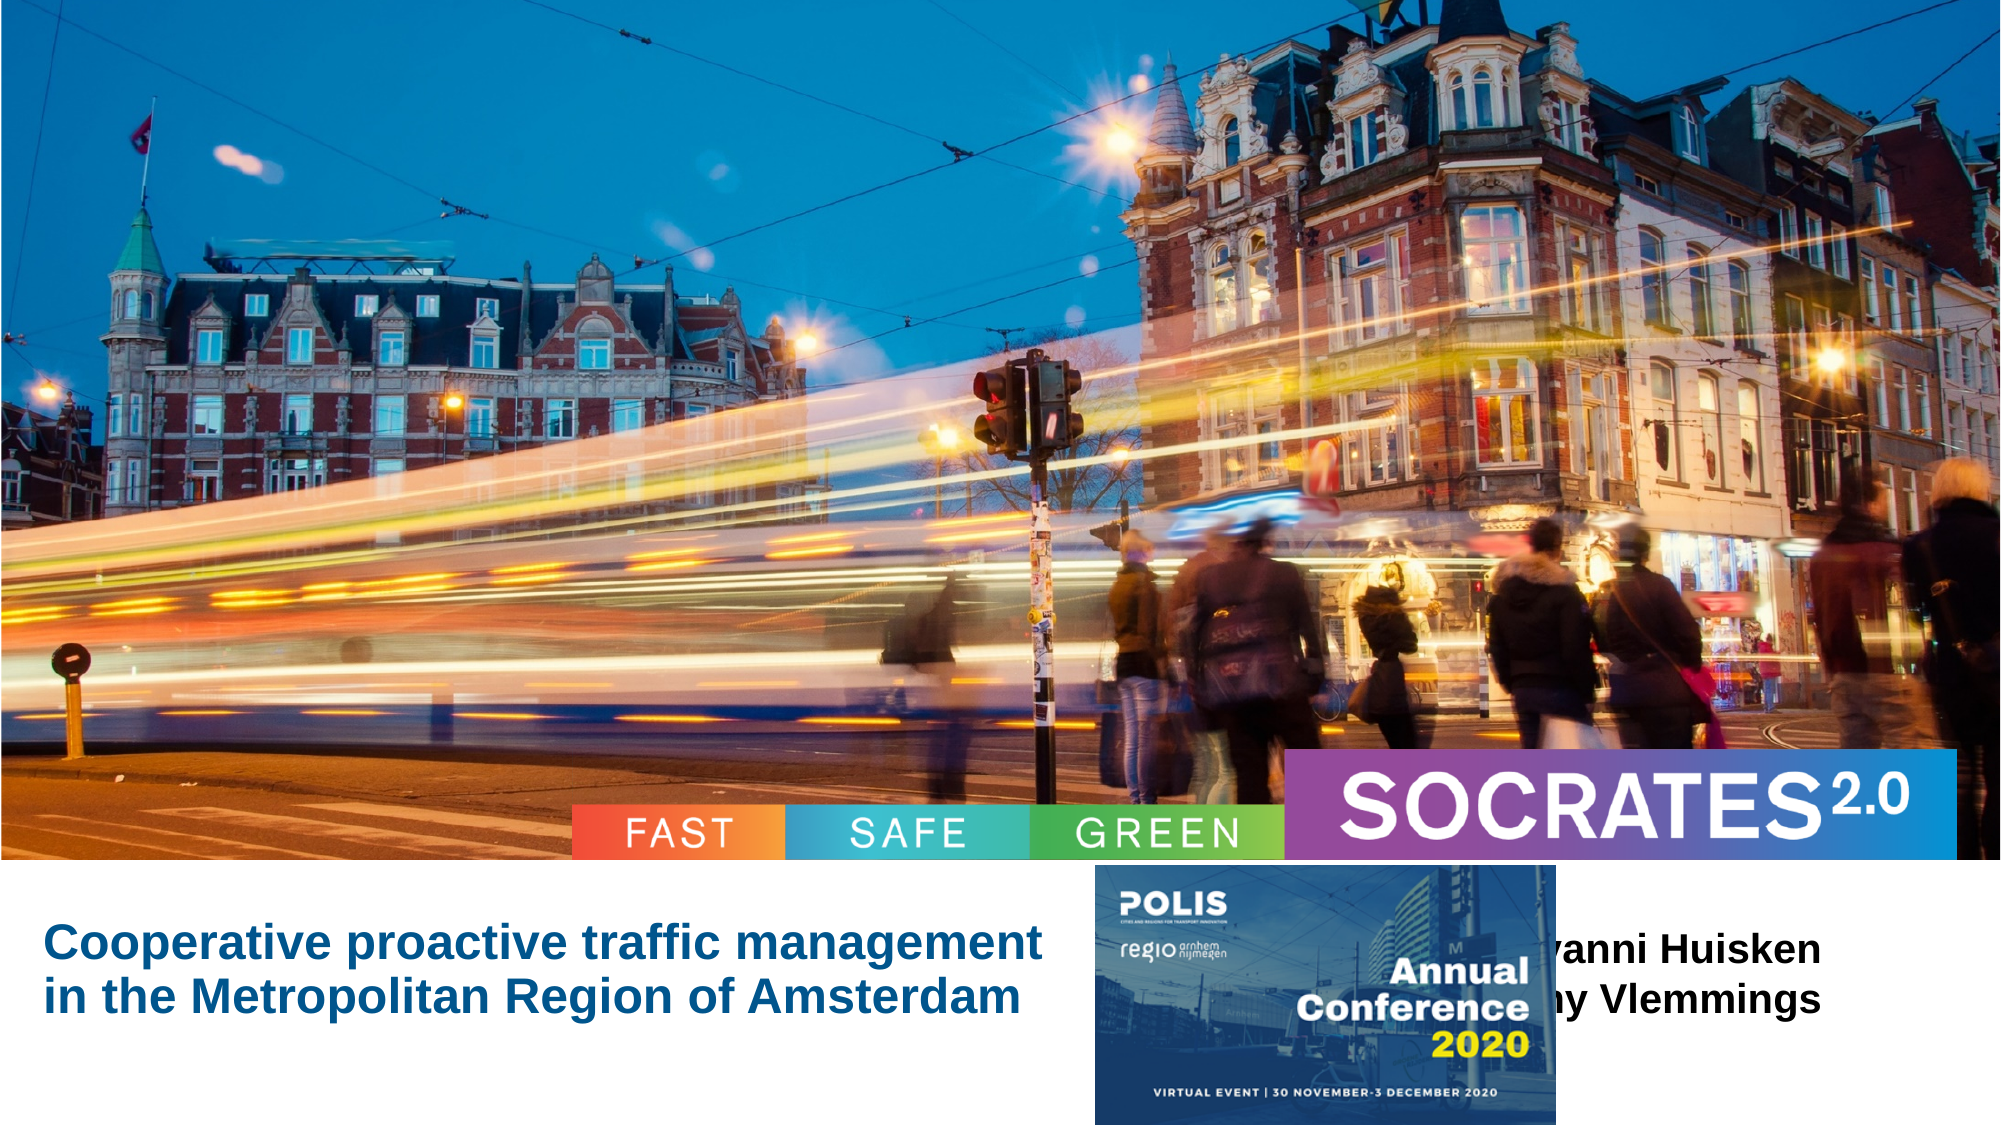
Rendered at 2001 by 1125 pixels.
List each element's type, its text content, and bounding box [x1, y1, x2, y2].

text_box Giovanni Huisken Tiffany Vlemmings [1556, 913, 1957, 1071]
text_box Cooperative proactive traffic management in the Metropolitan Region of Amsterdam [43, 910, 1048, 1068]
picture [1095, 865, 1556, 1125]
